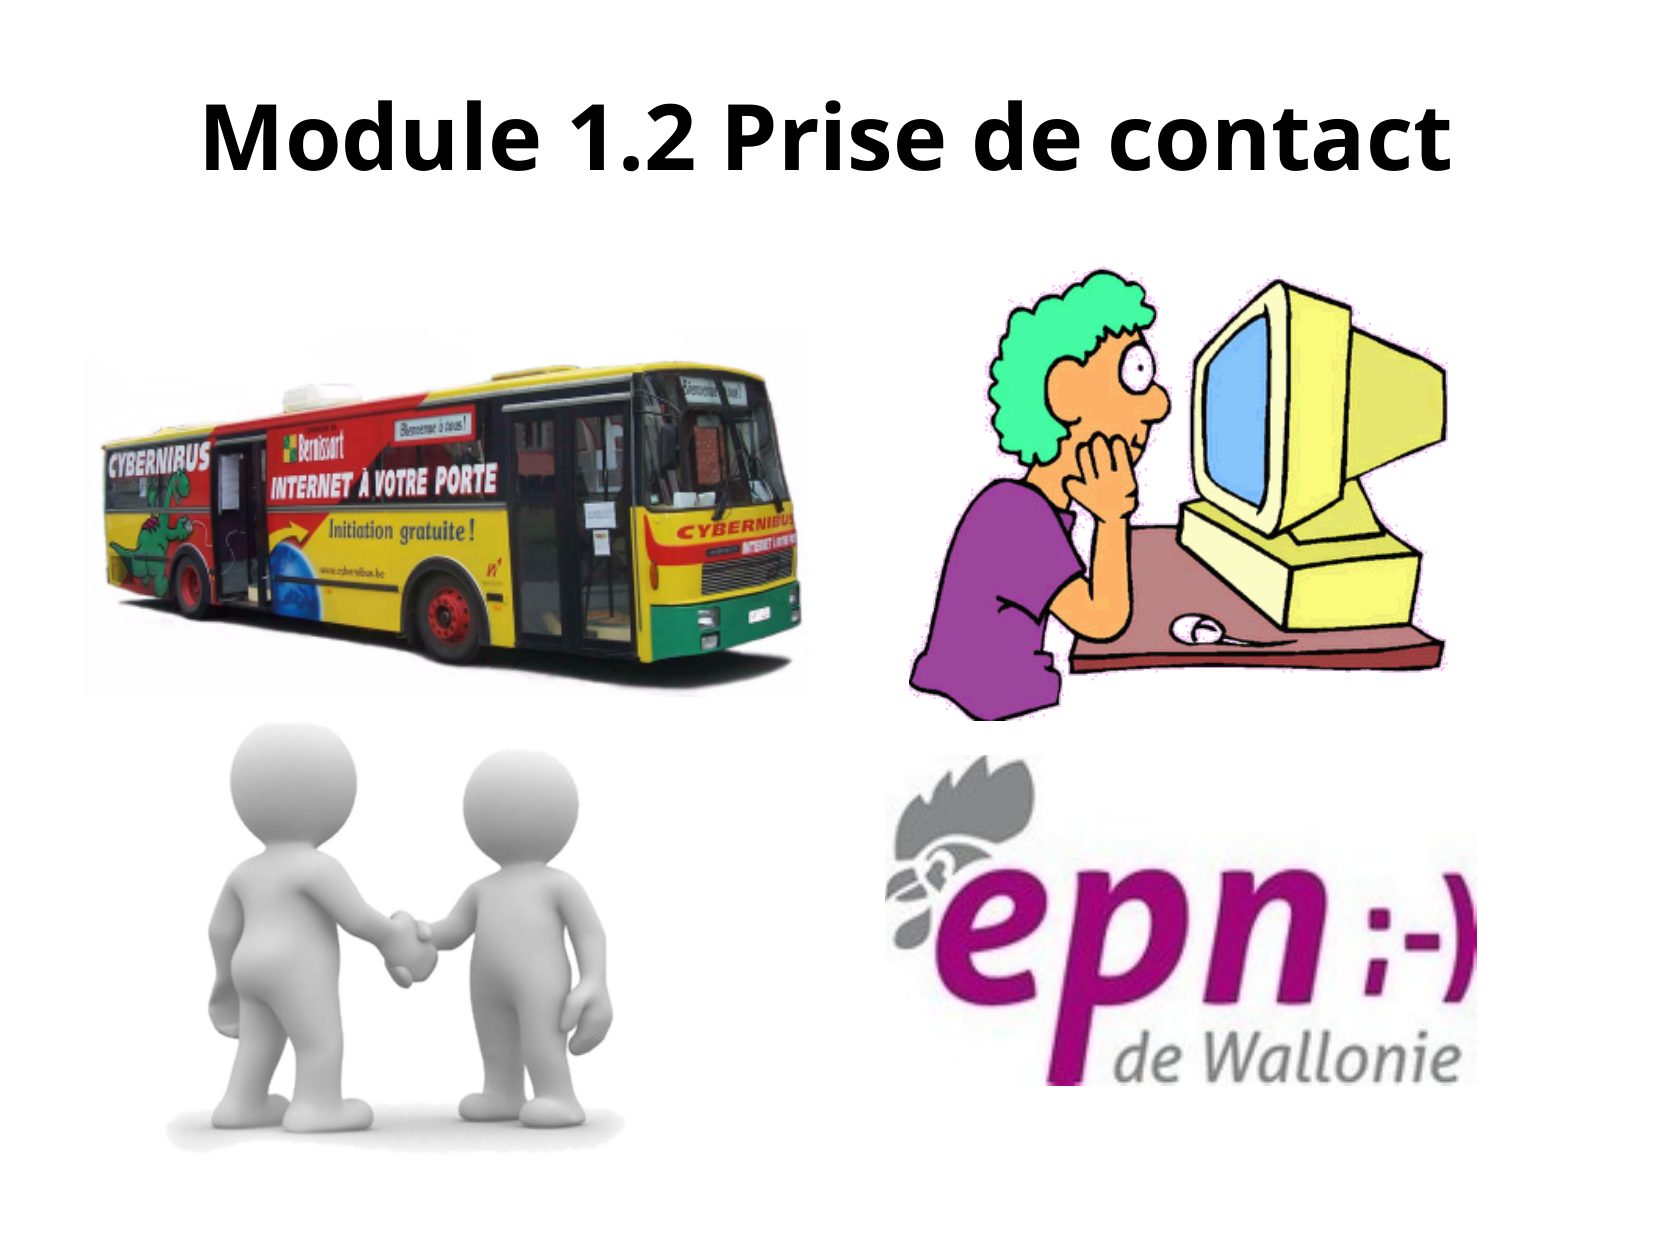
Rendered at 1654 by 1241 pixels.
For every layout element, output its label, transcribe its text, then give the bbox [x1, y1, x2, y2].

picture [82, 326, 809, 697]
picture [909, 259, 1457, 721]
text_box Module 1.2 Prise de contact [82, 56, 1571, 249]
picture [885, 755, 1477, 1086]
picture [165, 720, 629, 1158]
